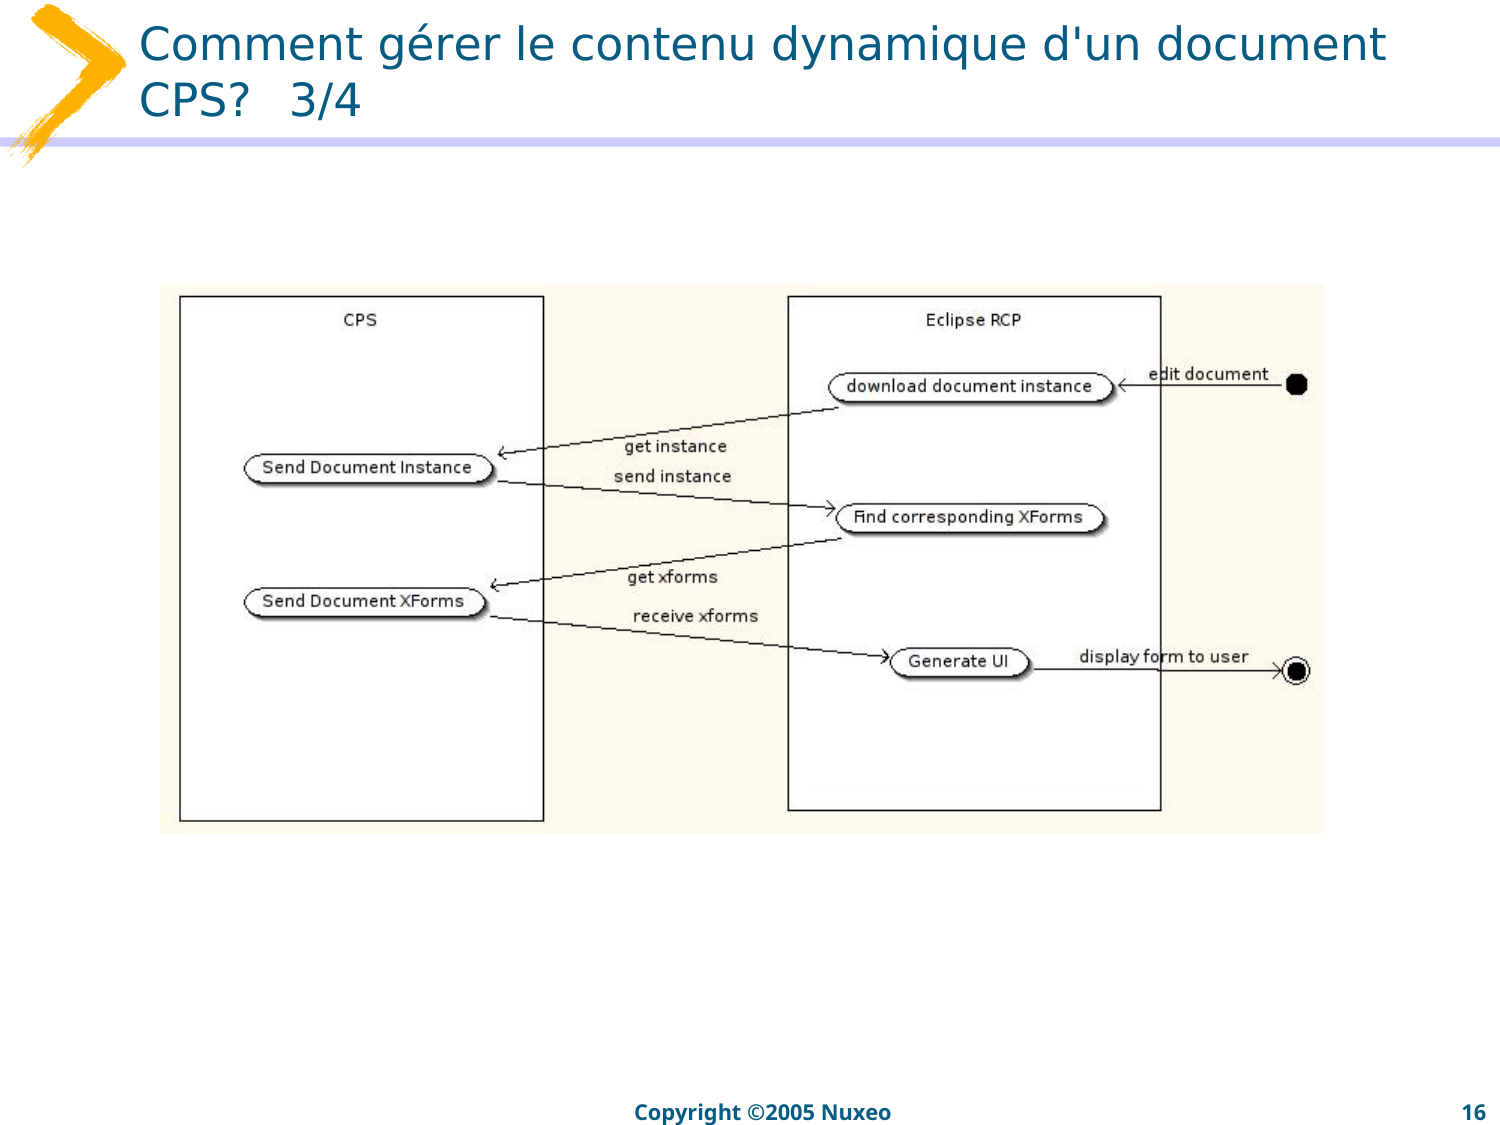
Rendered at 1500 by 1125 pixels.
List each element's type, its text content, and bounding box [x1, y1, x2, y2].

picture [160, 284, 1324, 834]
picture [4, 4, 126, 169]
title Comment gérer le contenu dynamique d'un document CPS? 3/4 [138, 12, 1409, 130]
